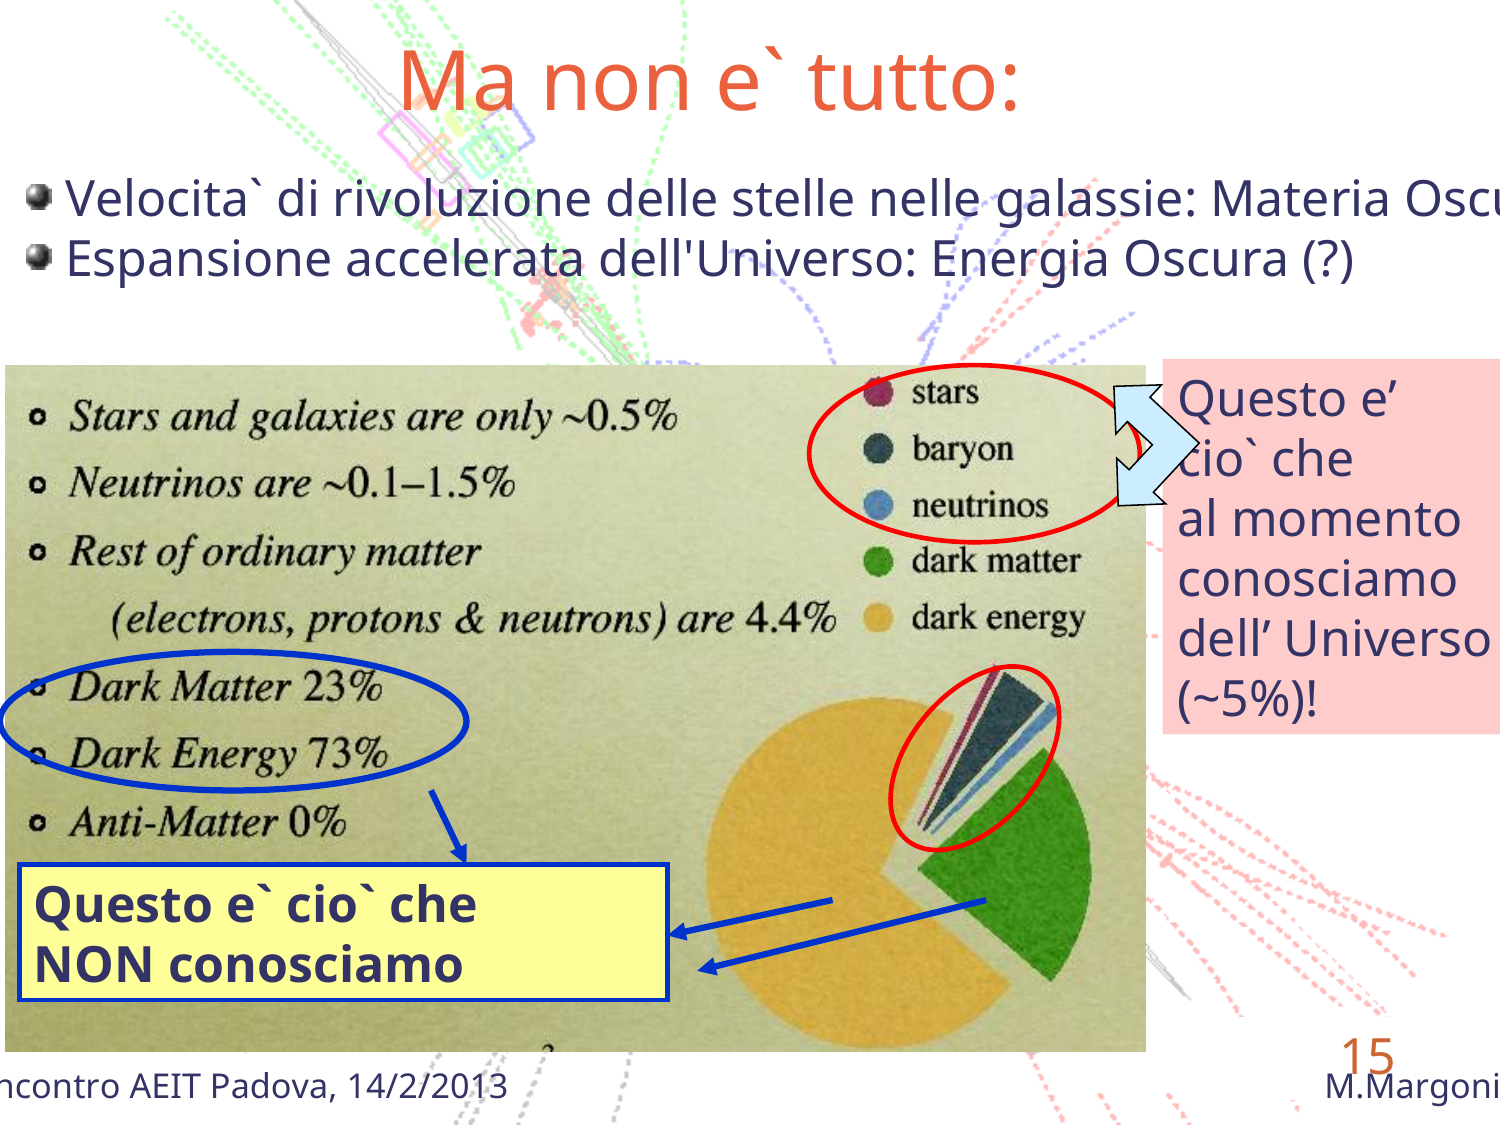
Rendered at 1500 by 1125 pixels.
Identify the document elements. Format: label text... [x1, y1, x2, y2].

picture [1139, 434, 1151, 453]
text_box Questo e` cio` che NON conosciamo [19, 864, 668, 1001]
text_box Velocita` di rivoluzione delle stelle nelle galassie: Materia Oscura Espansione accelerata dell'Universo: Energia Oscura (?) [11, 159, 1488, 295]
picture [1151, 386, 1162, 407]
text_box Questo e’ cio` che al momento conosciamo dell’ Universo (~5%)! [1162, 358, 1500, 735]
picture [812, 368, 1137, 539]
picture [4, 655, 463, 787]
text_box [1113, 384, 1200, 506]
picture [1155, 485, 1162, 499]
text_box [1062, 1033, 1182, 1093]
title Ma non e` tutto: [3, 0, 1416, 188]
picture [0, 0, 1500, 1125]
